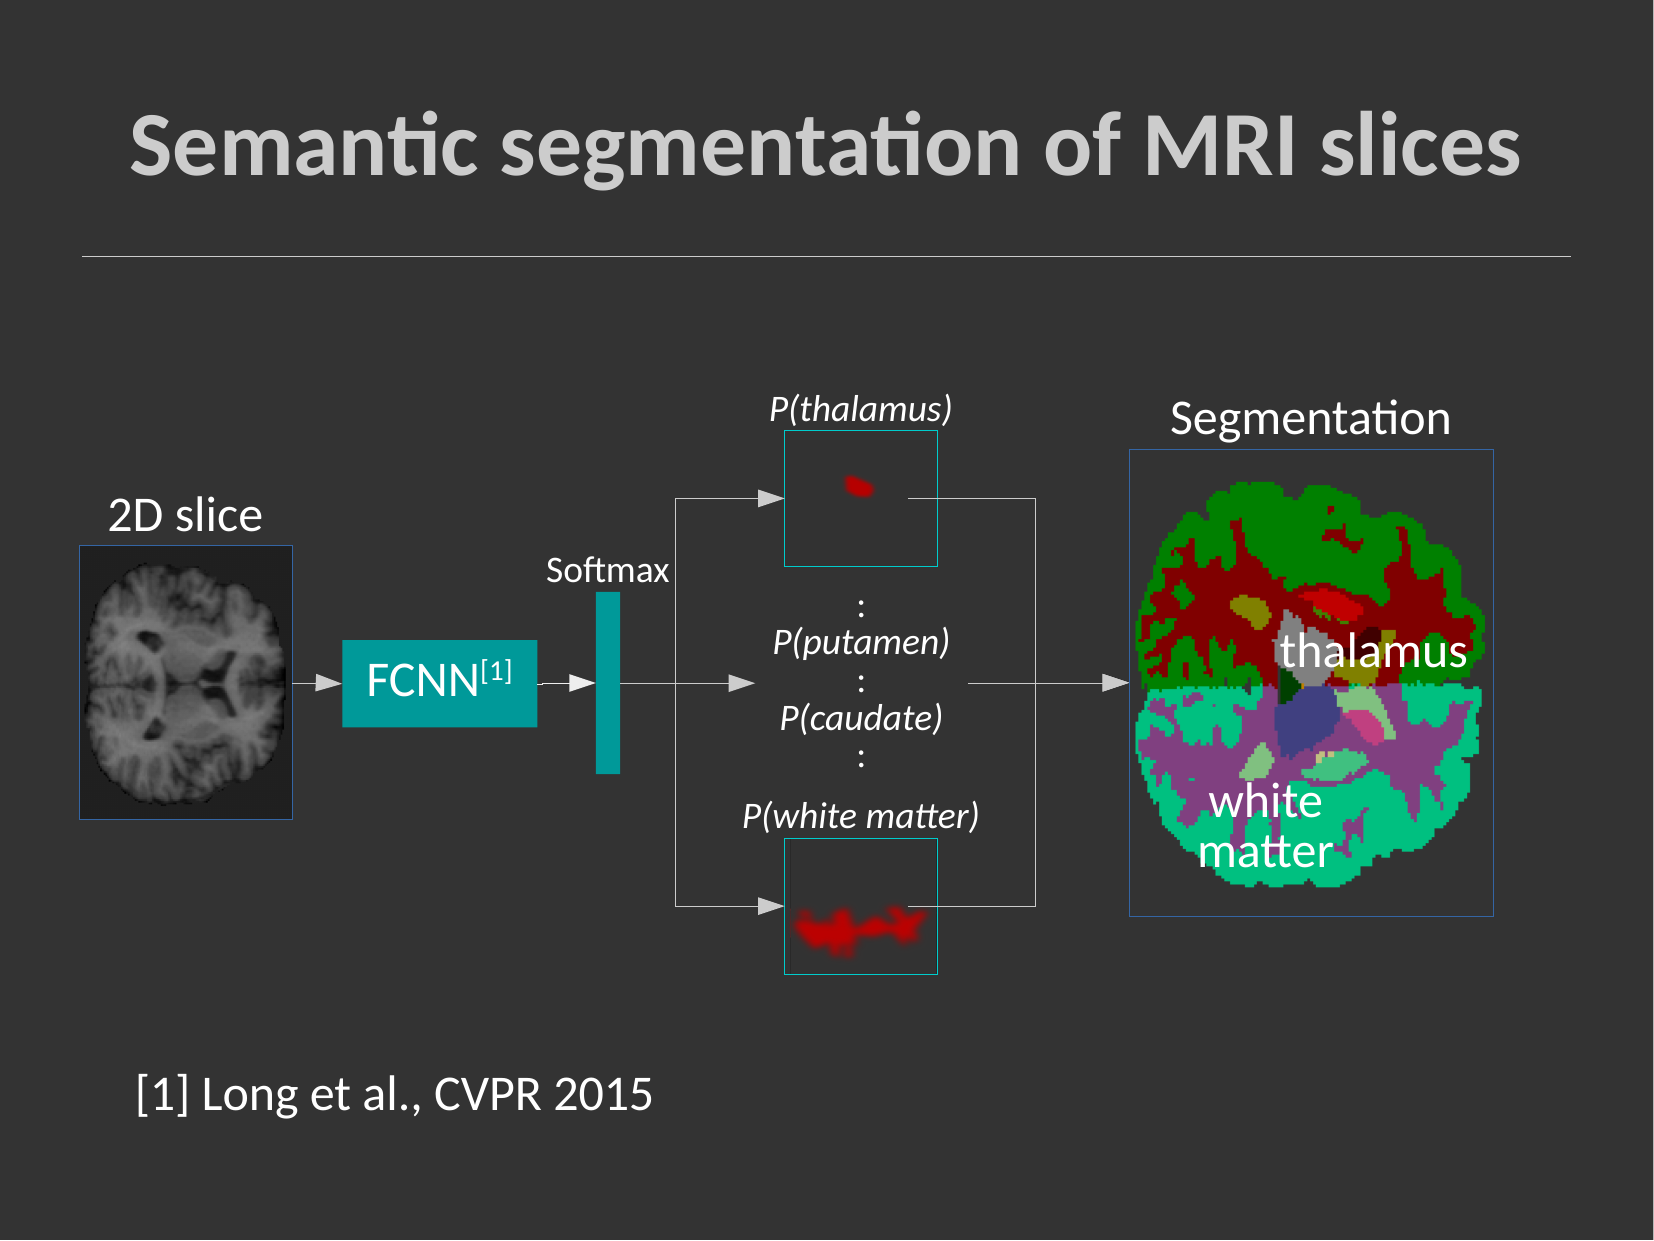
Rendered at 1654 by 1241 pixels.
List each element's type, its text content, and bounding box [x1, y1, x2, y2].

picture [79, 545, 293, 820]
picture [784, 838, 938, 975]
text_box white matter [1125, 772, 1407, 896]
picture [784, 430, 938, 567]
text_box [1] Long et al., CVPR 2015 [120, 1065, 706, 1180]
text_box : P(putamen) : P(caudate) : [755, 581, 968, 785]
picture [1129, 449, 1494, 917]
text_box thalamus [1254, 622, 1494, 688]
text_box Softmax [595, 591, 621, 775]
title Semantic segmentation of MRI slices [82, 49, 1571, 257]
text_box FCNN[1] [342, 640, 538, 728]
